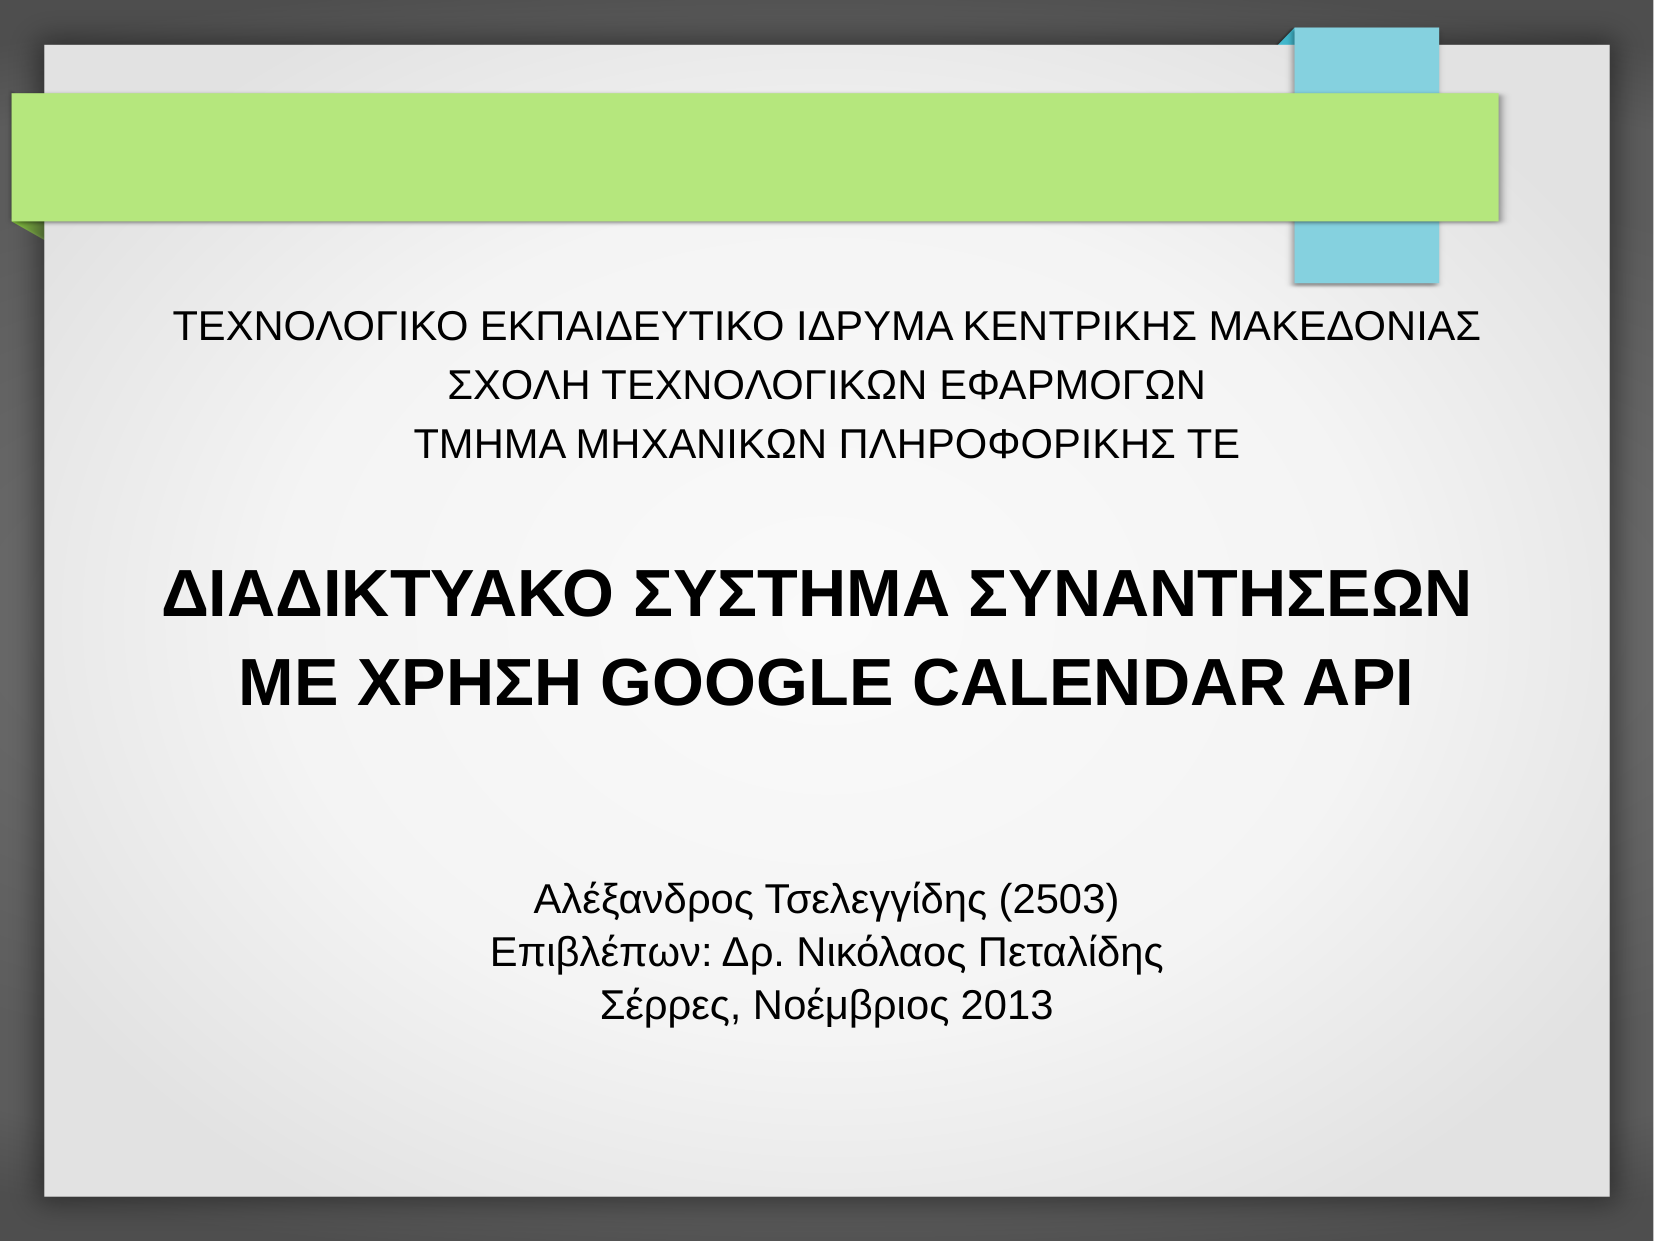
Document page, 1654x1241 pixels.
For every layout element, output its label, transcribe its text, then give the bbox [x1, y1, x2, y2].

picture [0, 0, 1654, 1241]
subtitle ΤΕΧΝΟΛΟΓΙΚΟ ΕΚΠΑΙΔΕΥΤΙΚΟ ΙΔΡΥΜΑ ΚΕΝΤΡΙΚΗΣ ΜΑΚΕΔΟΝΙΑΣ ΣΧΟΛΗ ΤΕΧΝΟΛΟΓΙΚΩΝ ΕΦΑΡΜΟΓΩΝ ΤΜΗΜΑ ΜΗΧΑΝΙΚΩΝ ΠΛΗΡΟΦΟΡΙΚΗΣ ΤΕ ΔΙΑΔΙΚΤΥΑΚΟ ΣΥΣΤΗΜΑ ΣΥΝΑΝΤΗΣΕΩΝ ΜΕ ΧΡΗΣΗ GOOGLE CALENDAR API Αλέξανδρος Τσελεγγίδης (2503) Επιβλέπων: Δρ. Νικόλαος Πεταλίδης Σέρρες, Νοέμβριος 2013 [82, 253, 1571, 1141]
